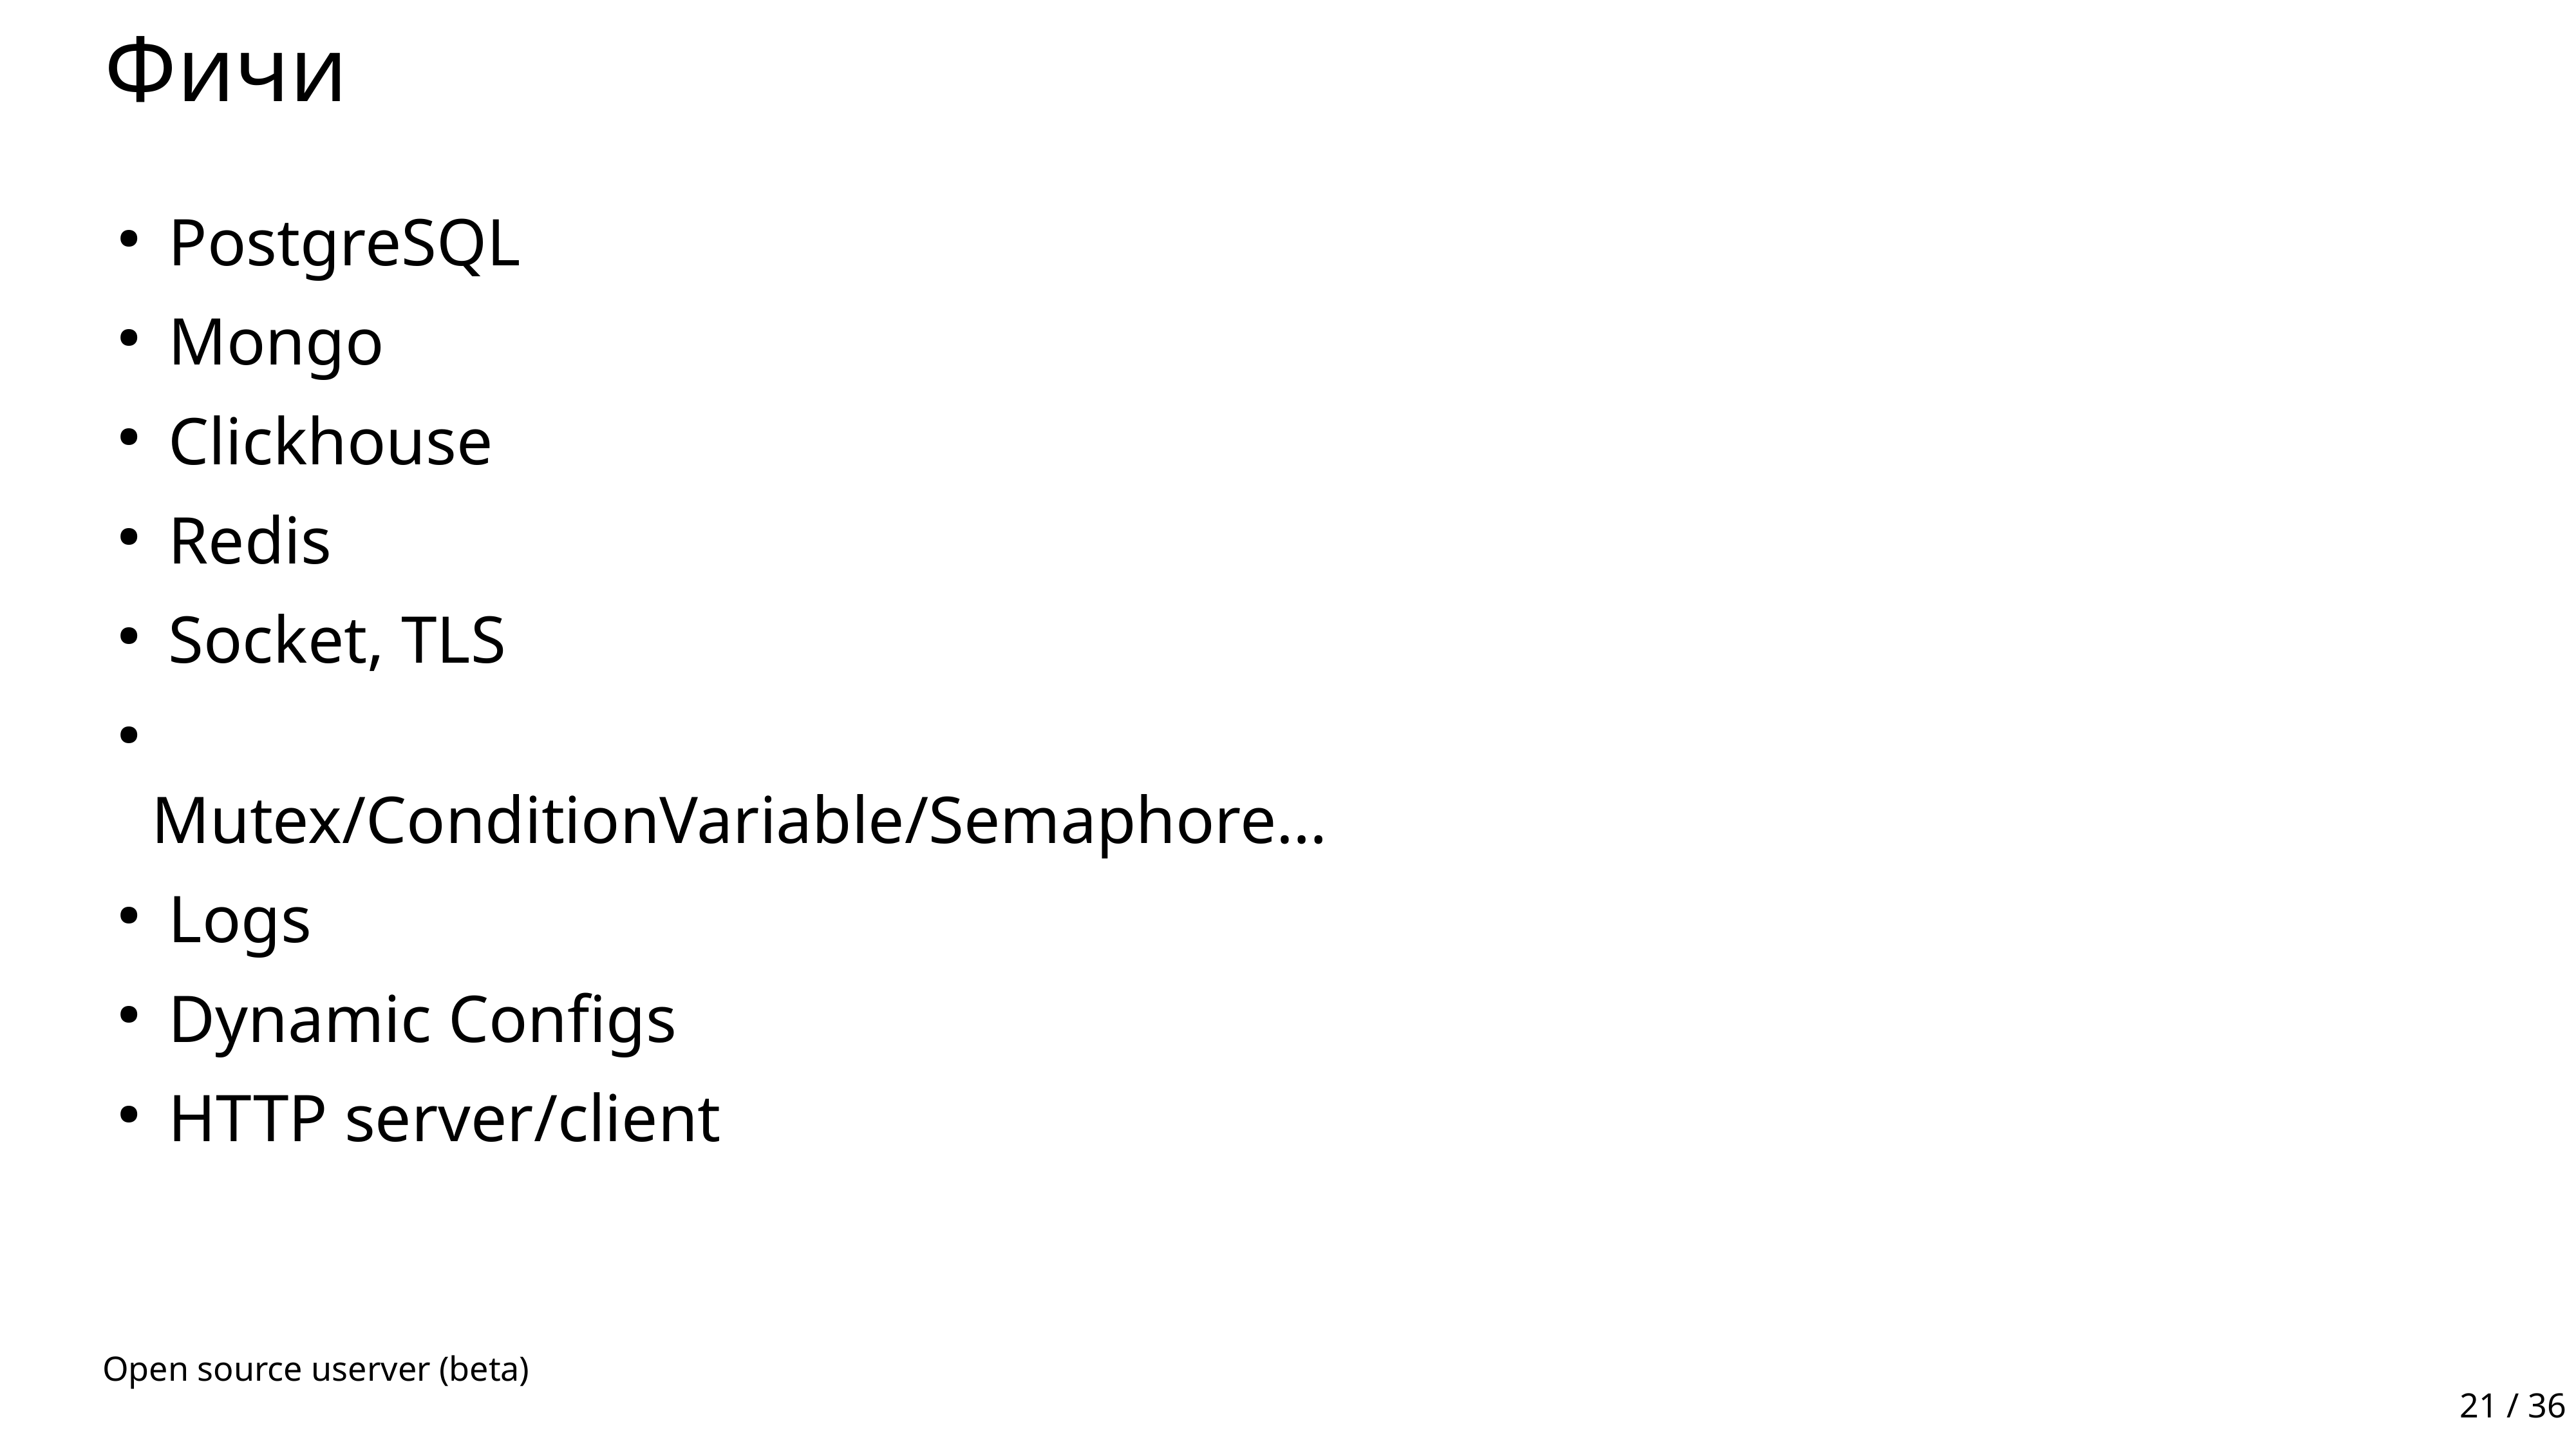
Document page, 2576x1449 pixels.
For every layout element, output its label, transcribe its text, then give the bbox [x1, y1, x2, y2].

list Open source userver (beta) [93, 1338, 1190, 1393]
title Фичи [95, 19, 2576, 155]
list PostgreSQL Mongo Clickhouse Redis Socket, TLS Mutex/ConditionVariable/Semaphore… Logs Dynamic Configs HTTP server/client [97, 193, 1343, 1361]
list <number> / 36 [1479, 1376, 2576, 1431]
